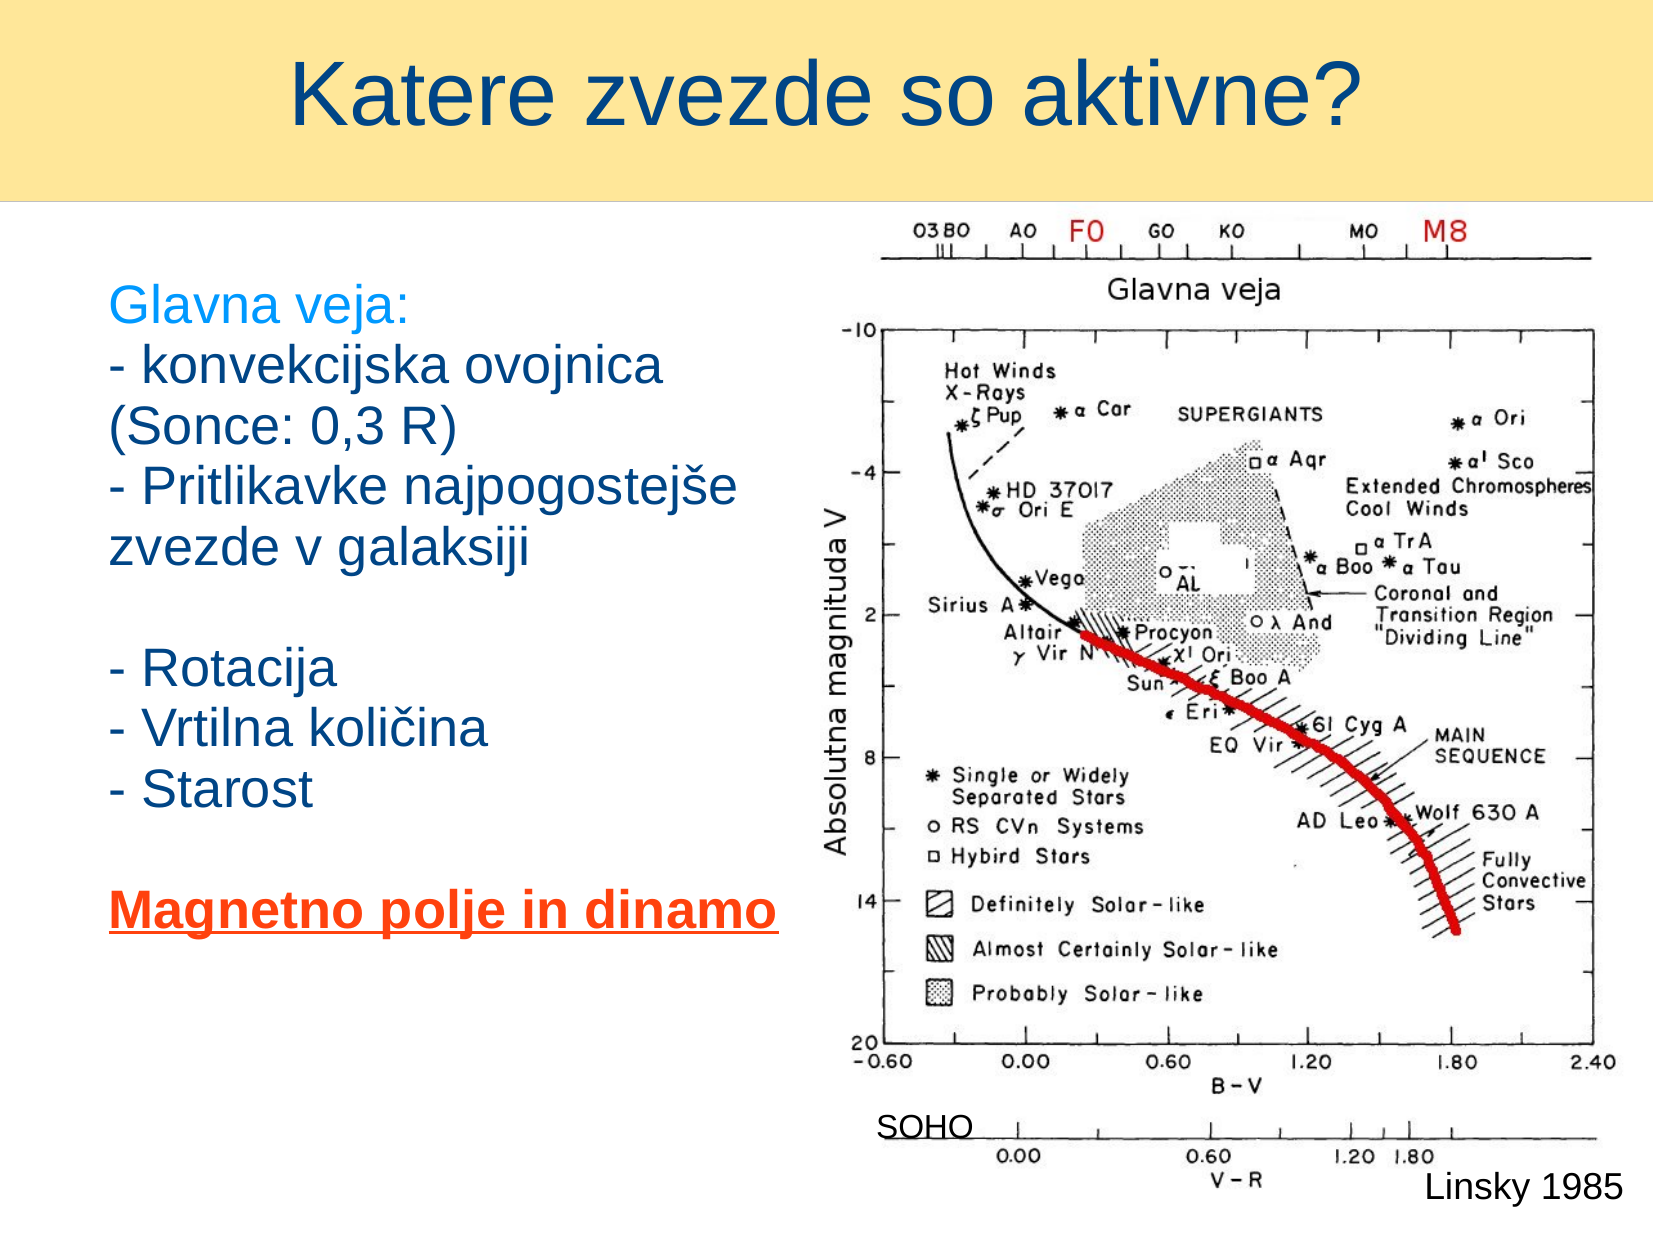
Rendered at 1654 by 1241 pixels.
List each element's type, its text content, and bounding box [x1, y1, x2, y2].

text_box Glavna veja: - konvekcijska ovojnica (Sonce: 0,3 R) - Pritlikavke najpogostejše zvezde v galaksiji - Rotacija - Vrtilna količina - Starost Magnetno polje in dinamo [93, 266, 1451, 948]
picture [810, 202, 1631, 1197]
text_box Linsky 1985 [1409, 1158, 1639, 1216]
text_box SOHO [861, 1101, 989, 1154]
text_box [0, 0, 1653, 202]
title Katere zvezde so aktivne? [82, 0, 1571, 198]
